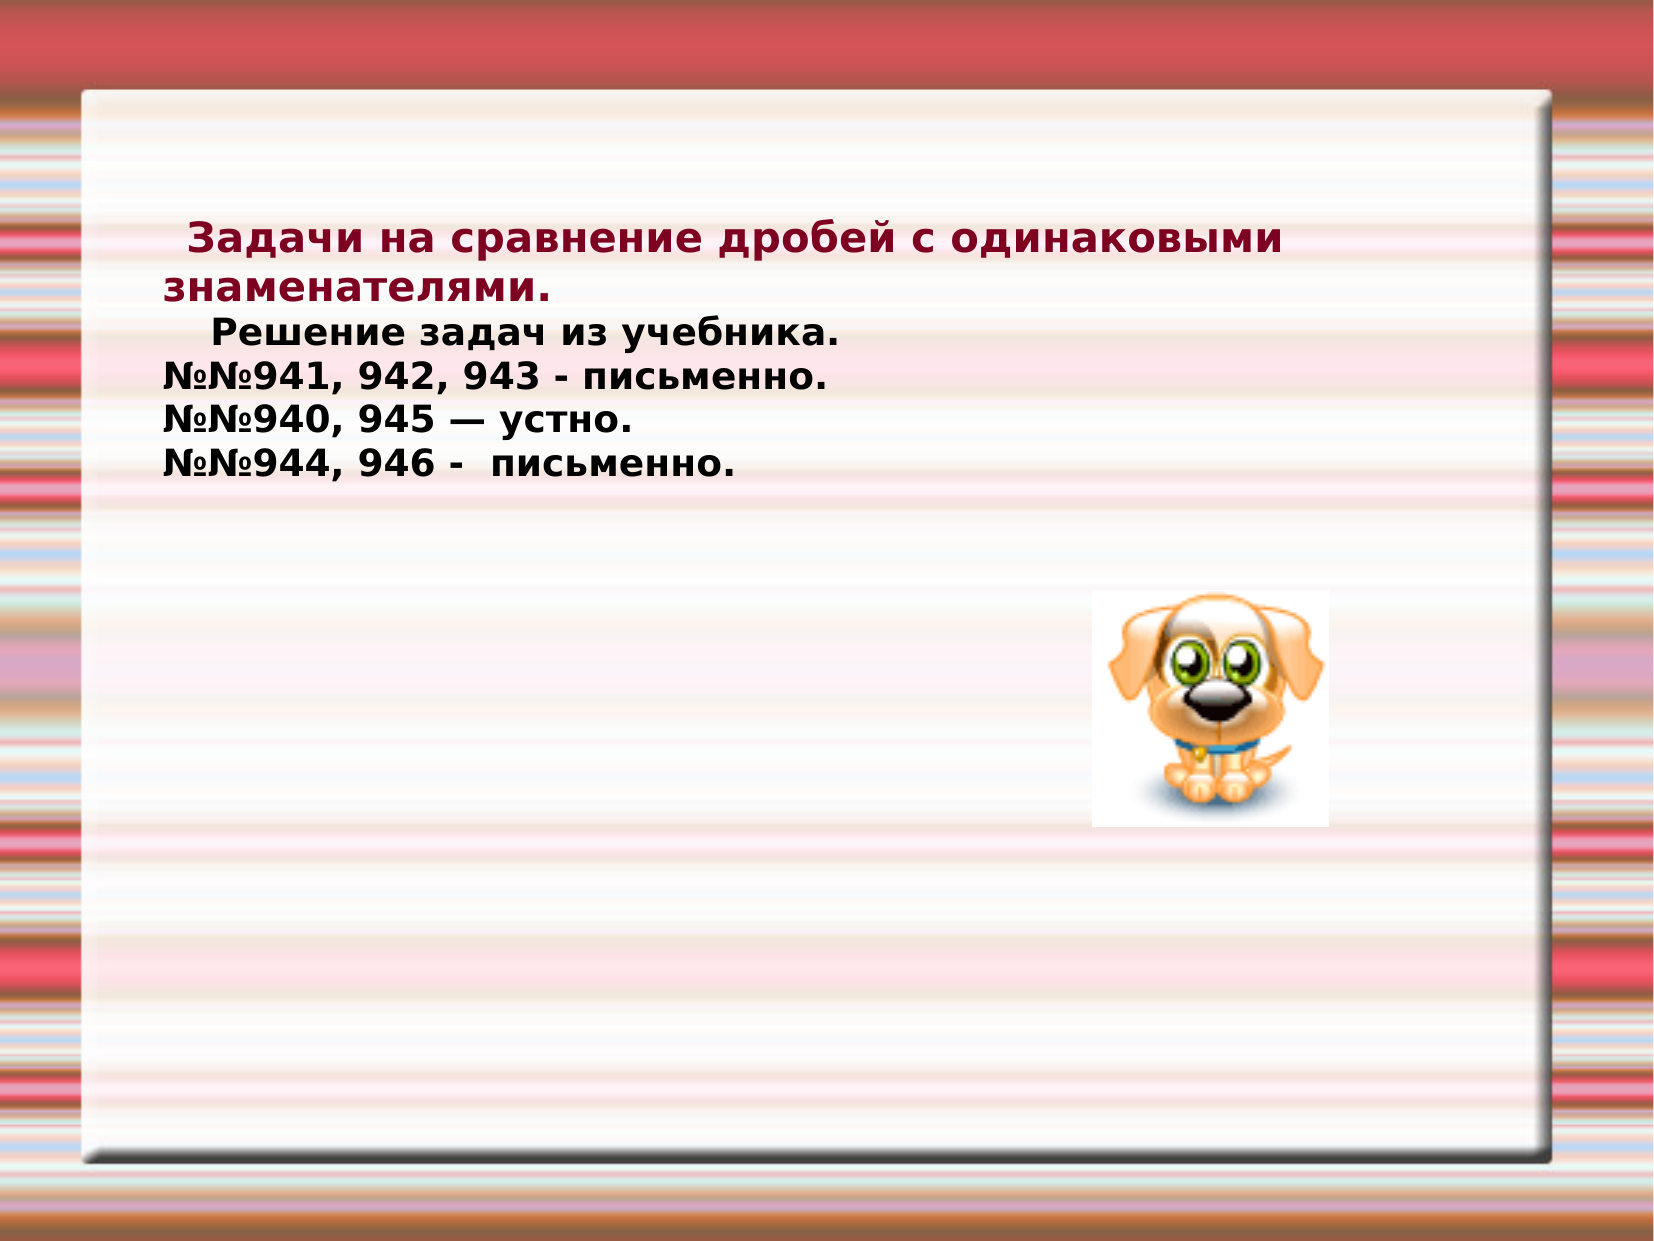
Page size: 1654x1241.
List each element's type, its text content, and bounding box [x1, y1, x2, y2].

text_box Задачи на сравнение дробей с одинаковыми знаменателями. Решение задач из учебника. №№941, 942, 943 - письменно. №№940, 945 — устно. №№944, 946 - письменно. [147, 206, 1359, 537]
picture [0, 0, 1654, 1241]
